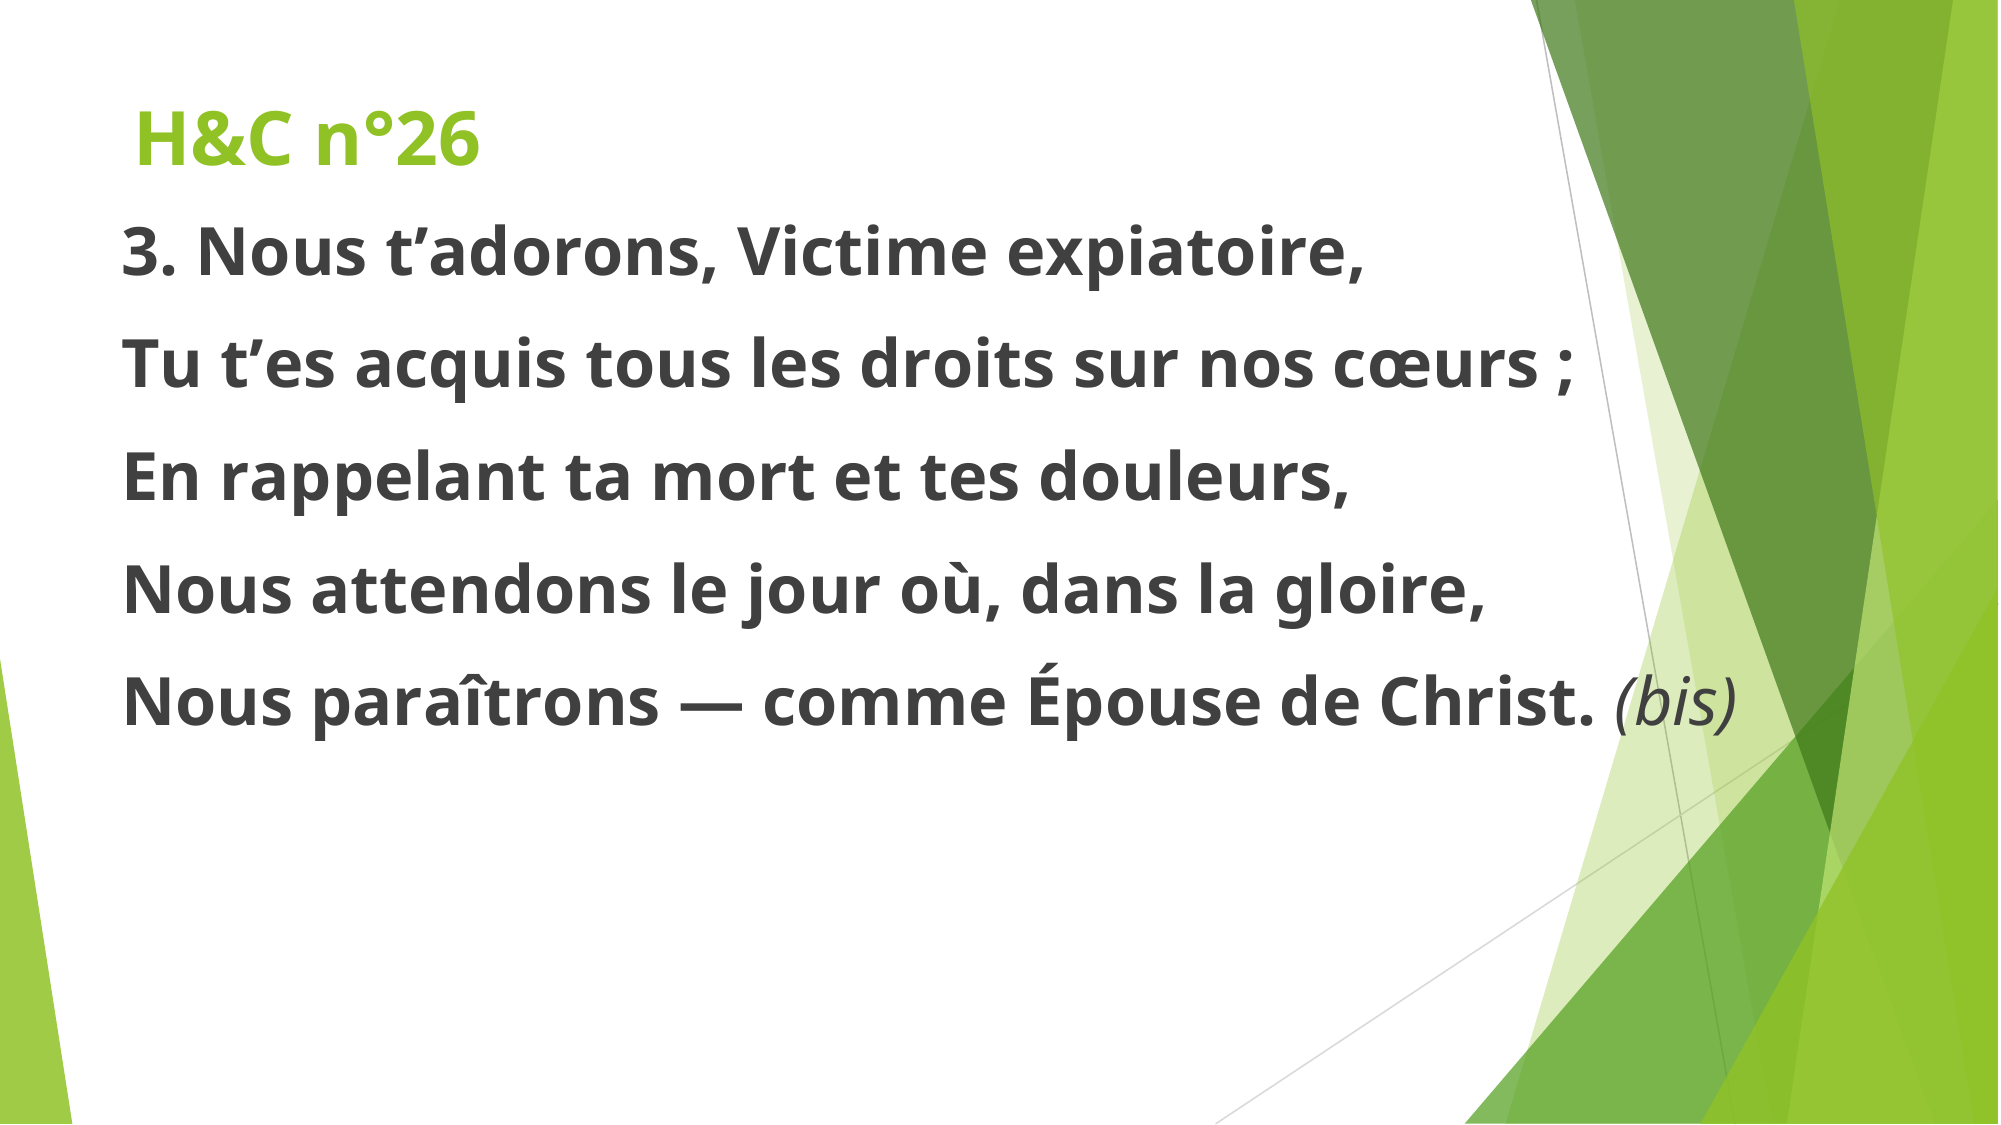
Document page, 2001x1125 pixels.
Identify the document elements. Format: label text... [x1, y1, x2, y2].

text_box H&C n°26 [118, 82, 1442, 188]
text_box 3. Nous t’adorons, Victime expiatoire, Tu t’es acquis tous les droits sur nos cœurs ; En rappelant ta mort et tes douleurs, Nous attendons le jour où, dans la gloire, Nous paraîtrons — comme Épouse de Christ. (bis) [106, 188, 1973, 1037]
